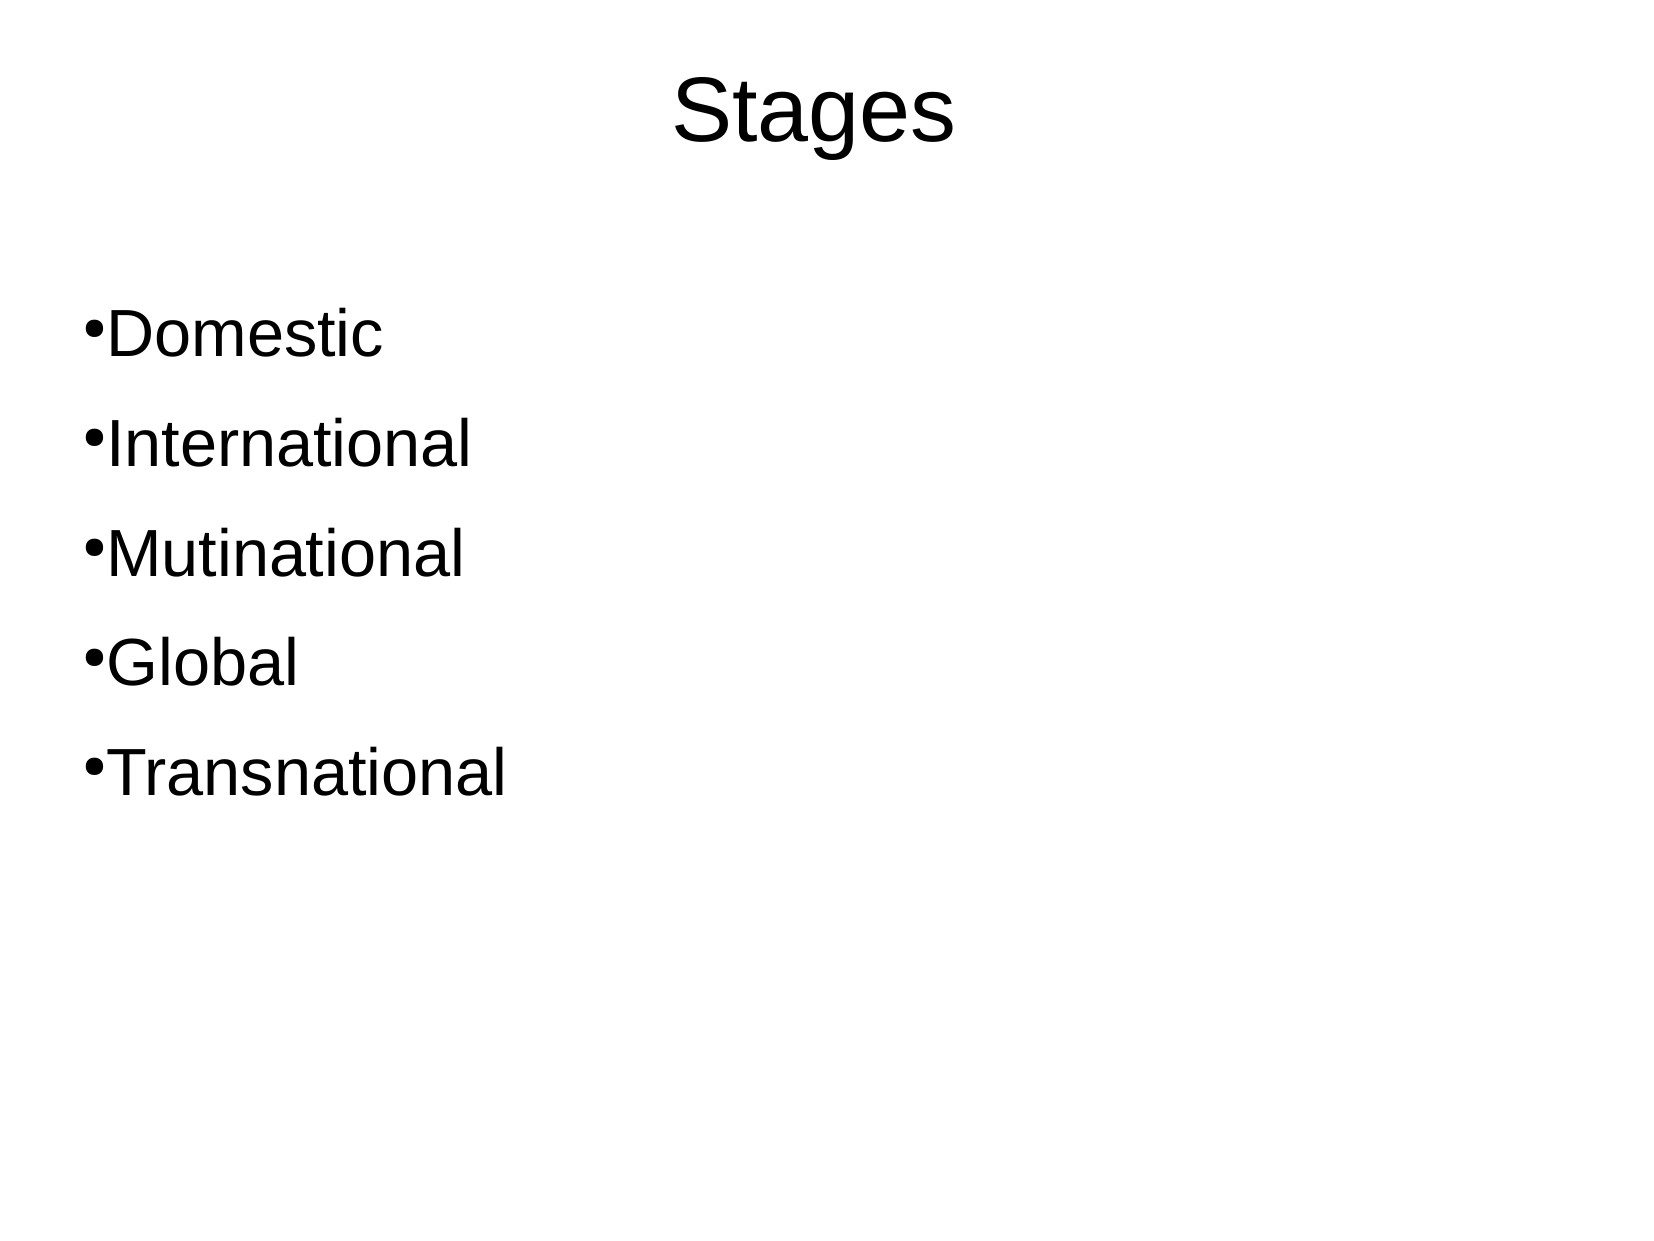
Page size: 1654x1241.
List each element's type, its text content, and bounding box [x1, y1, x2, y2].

list Domestic International Mutinational Global Transnational [82, 290, 1538, 1010]
title Stages [82, 49, 1571, 257]
